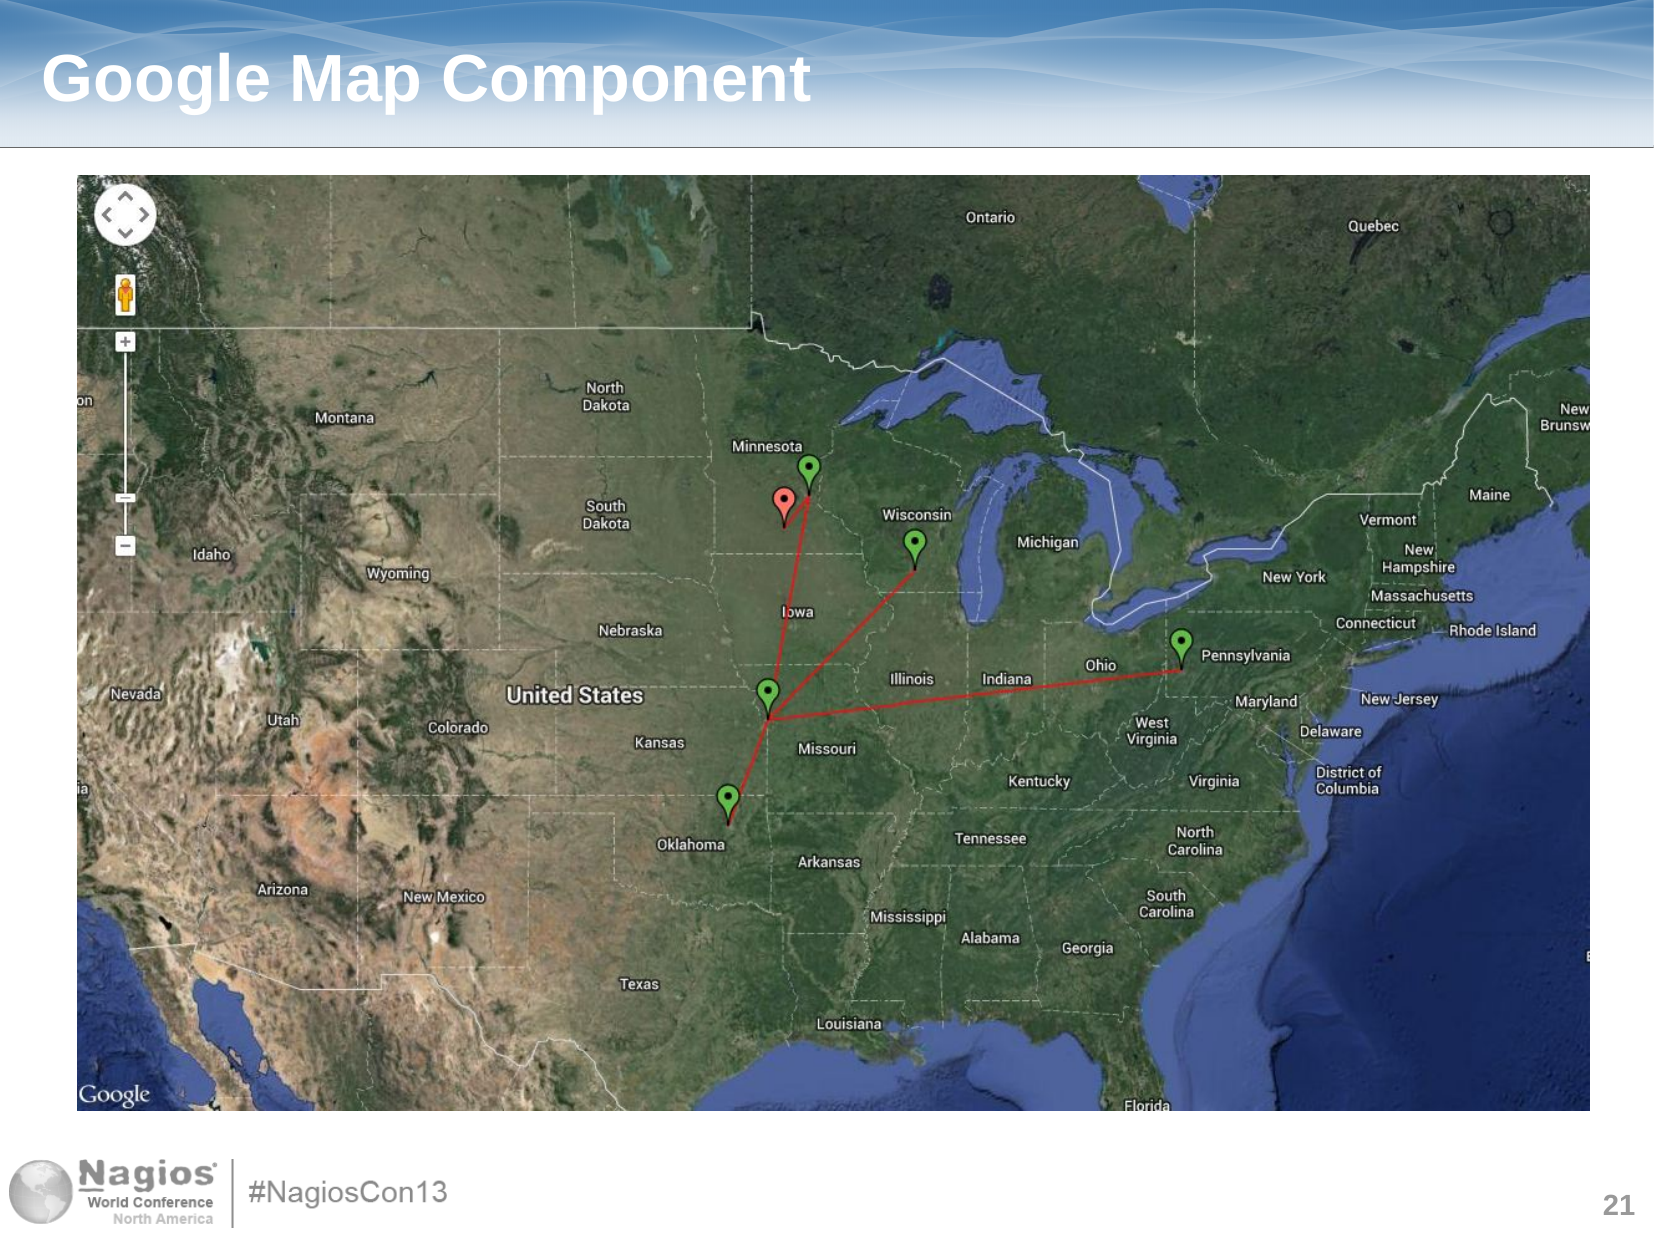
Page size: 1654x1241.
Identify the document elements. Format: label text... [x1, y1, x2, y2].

picture [0, 0, 1654, 147]
title Google Map Component [41, 29, 1248, 127]
picture [9, 1159, 453, 1228]
picture [77, 175, 1590, 1111]
